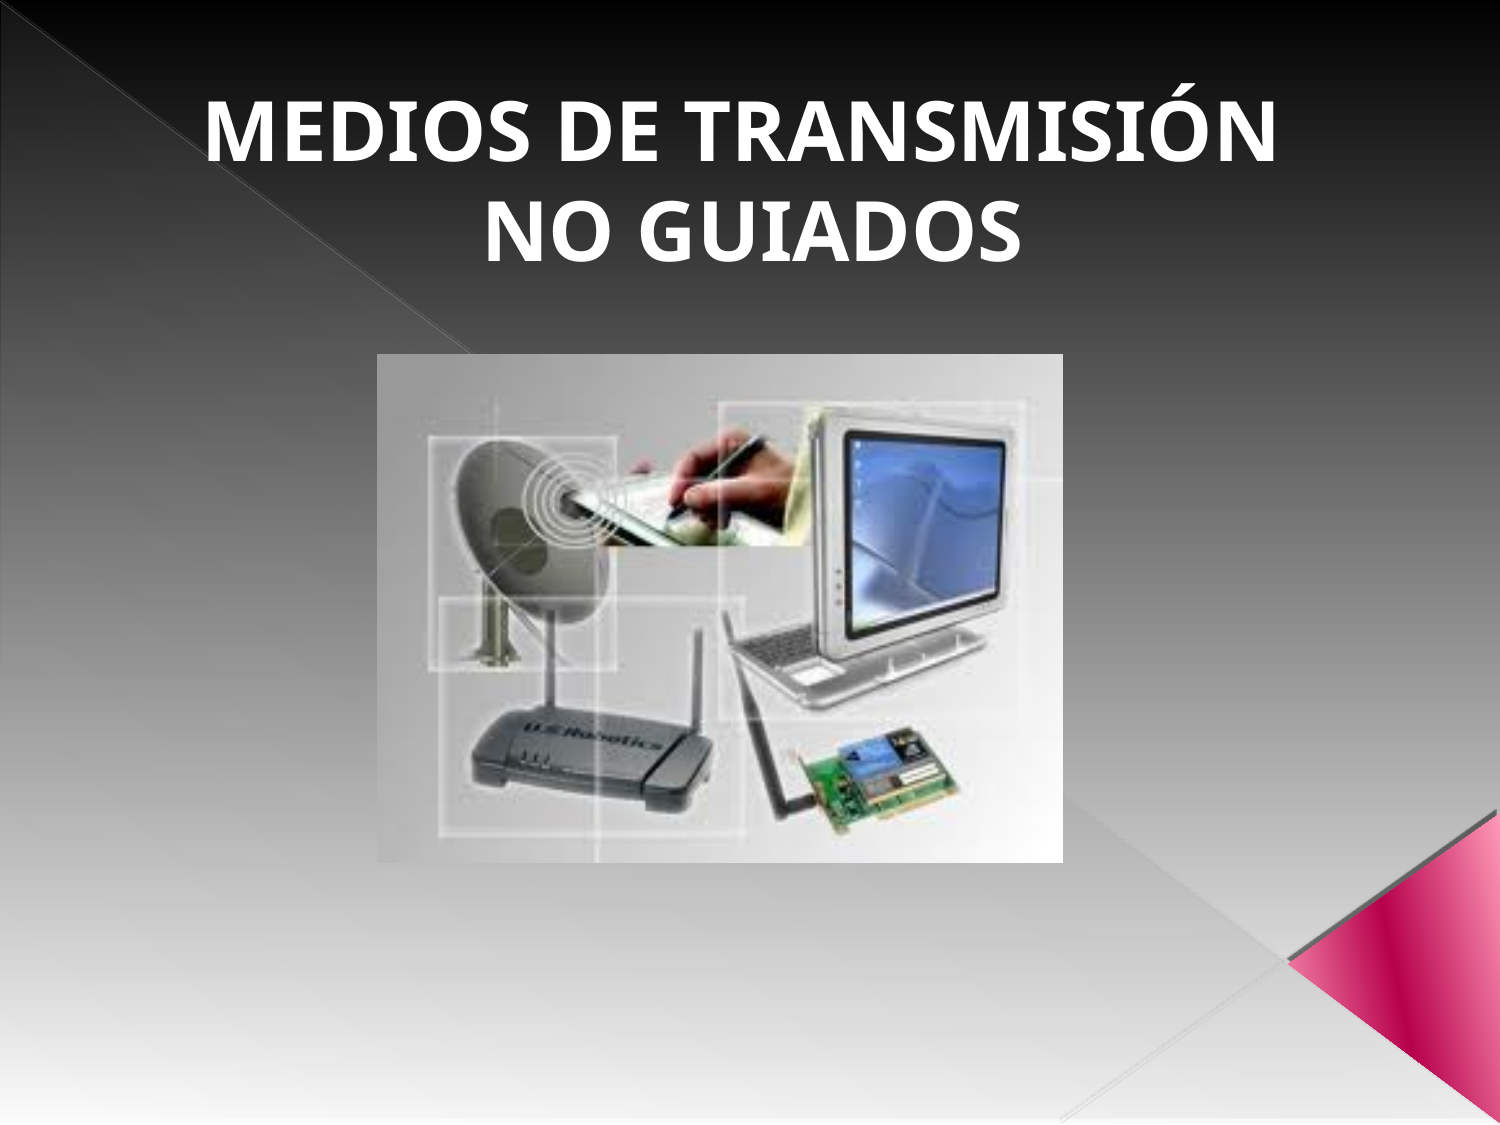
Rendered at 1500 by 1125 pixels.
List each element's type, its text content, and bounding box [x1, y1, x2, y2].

picture [377, 354, 1063, 863]
text_box MEDIOS DE TRANSMISIÓN NO GUIADOS [186, 70, 1319, 286]
